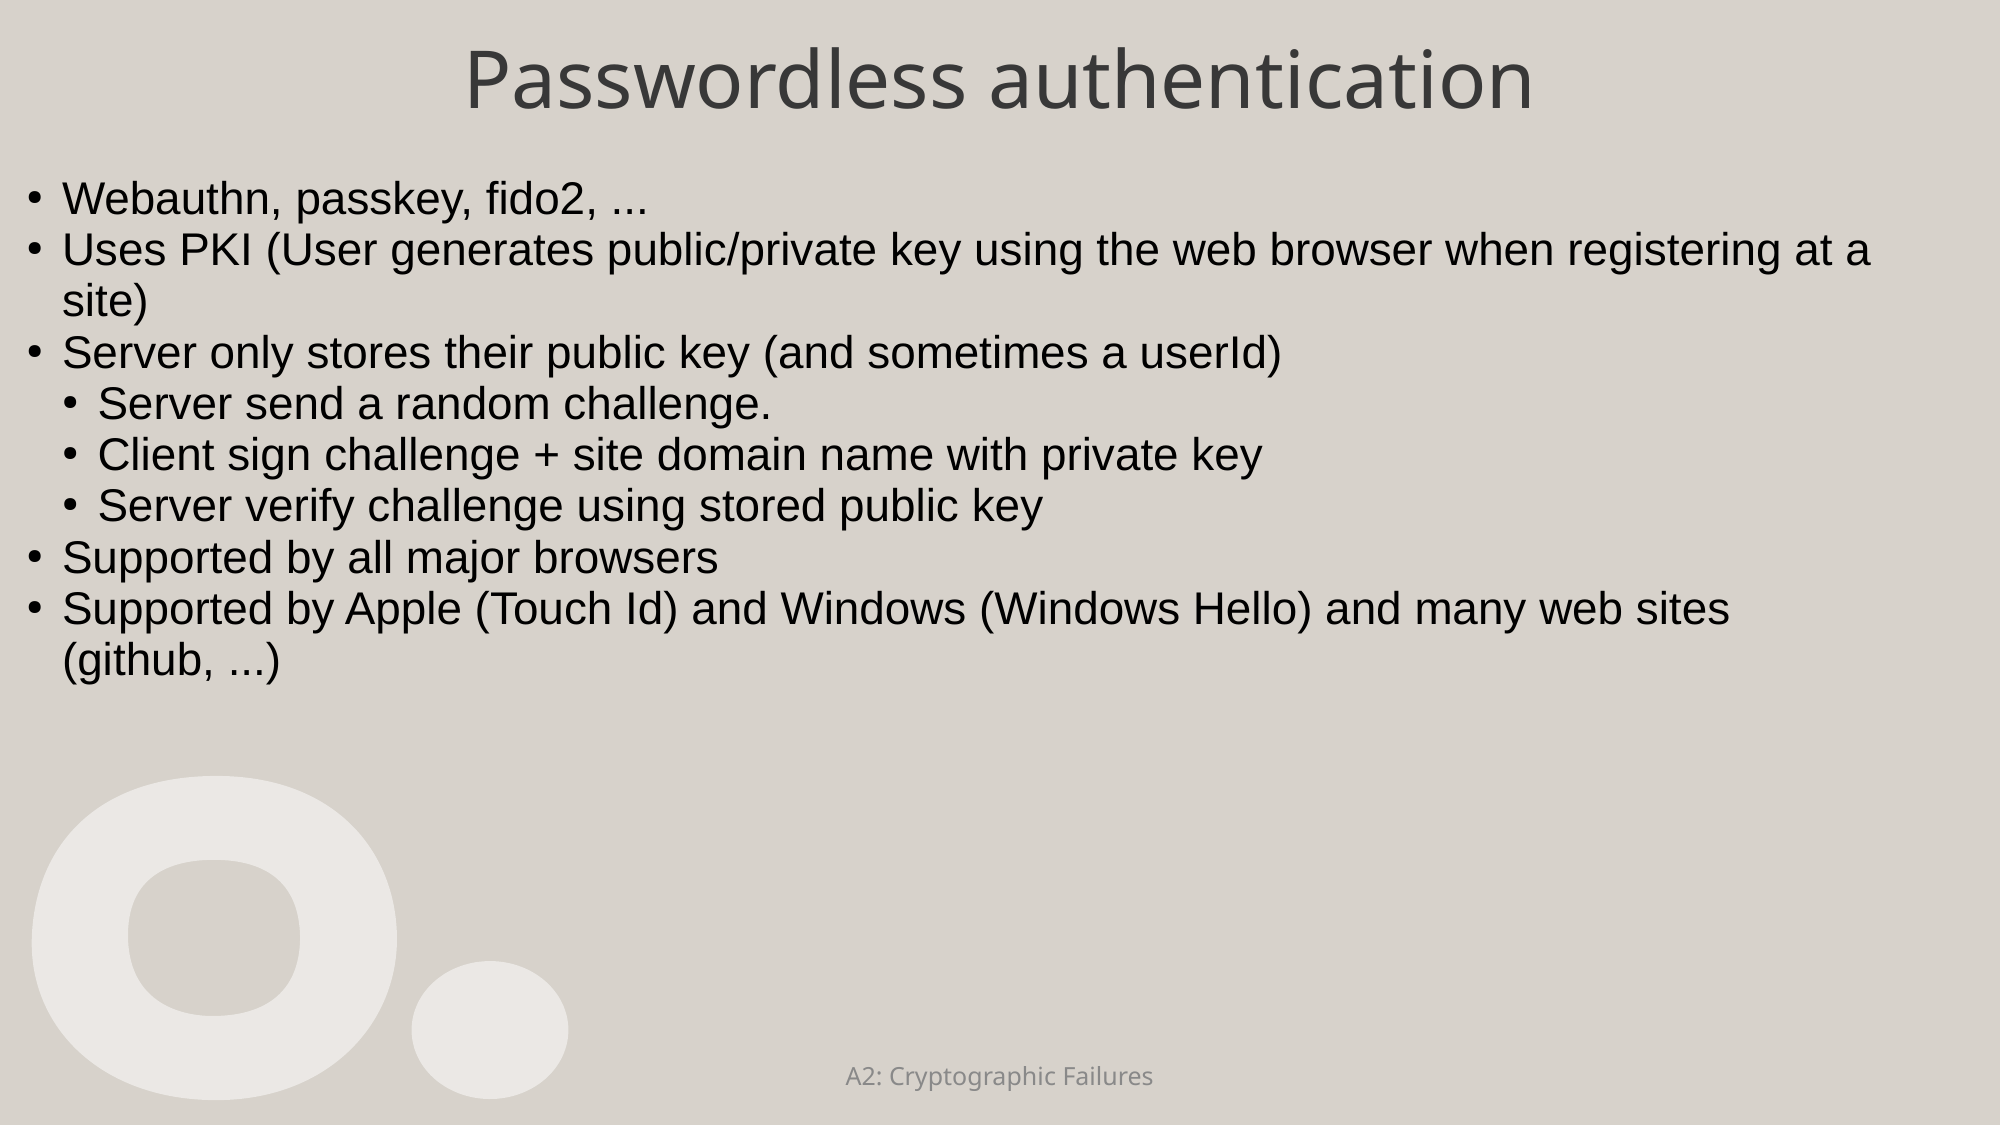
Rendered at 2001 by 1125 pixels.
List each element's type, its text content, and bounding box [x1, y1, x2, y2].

text_box A2: Cryptographic Failures [662, 1045, 1338, 1106]
title Passwordless authentication [0, 22, 2000, 136]
text_box Webauthn, passkey, fido2, ... Uses PKI (User generates public/private key using the web browser when registering at a site) Server only stores their public key (and sometimes a userId) Server send a random challenge. Client sign challenge + site domain name with private key Server verify challenge using stored public key Supported by all major browsers Supported by Apple (Touch Id) and Windows (Windows Hello) and many web sites (github, ...) [11, 165, 1949, 792]
